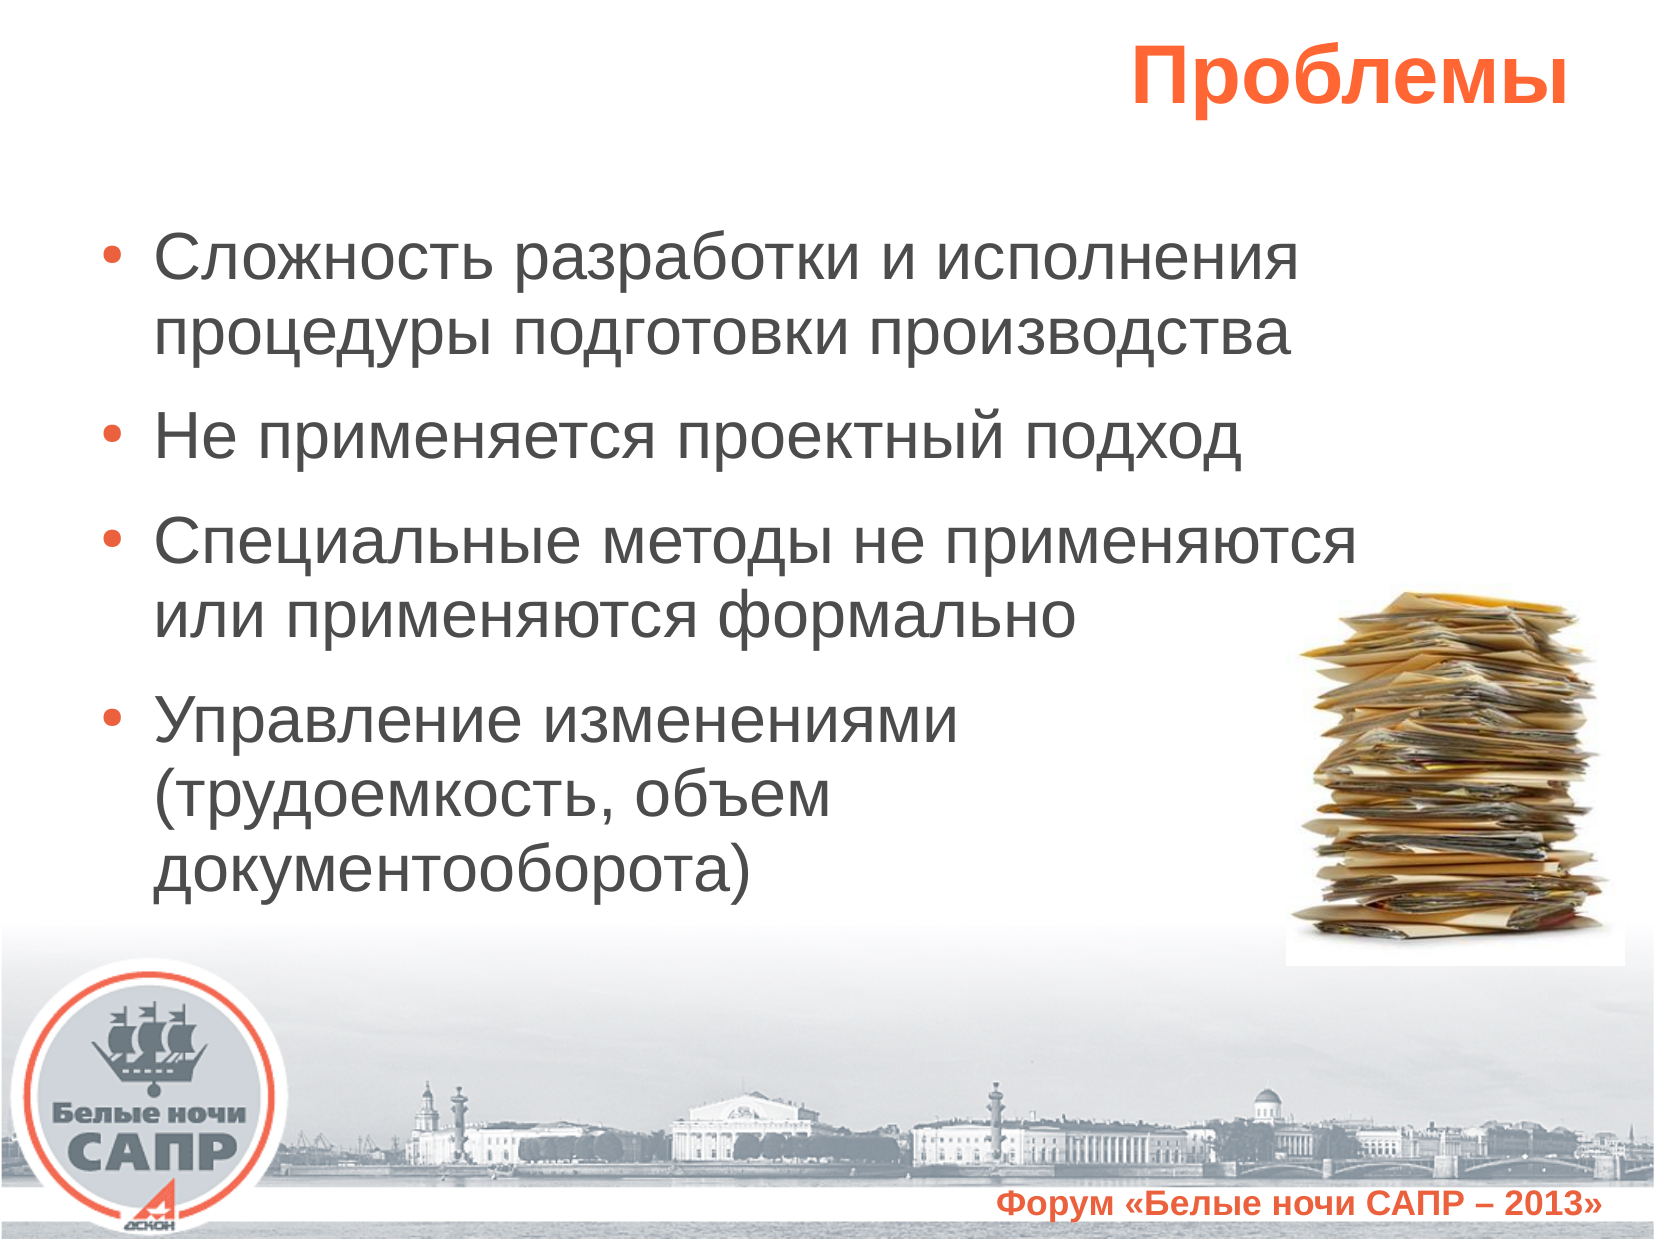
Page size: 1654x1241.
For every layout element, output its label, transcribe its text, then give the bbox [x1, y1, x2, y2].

picture [1, 0, 1654, 1239]
title Проблемы [82, 25, 1571, 125]
list Сложность разработки и исполнения процедуры подготовки производства Не применяется проектный подход Специальные методы не применяются или применяются формально Управление изменениями (трудоемкость, объем документооборота) [82, 219, 1388, 1038]
